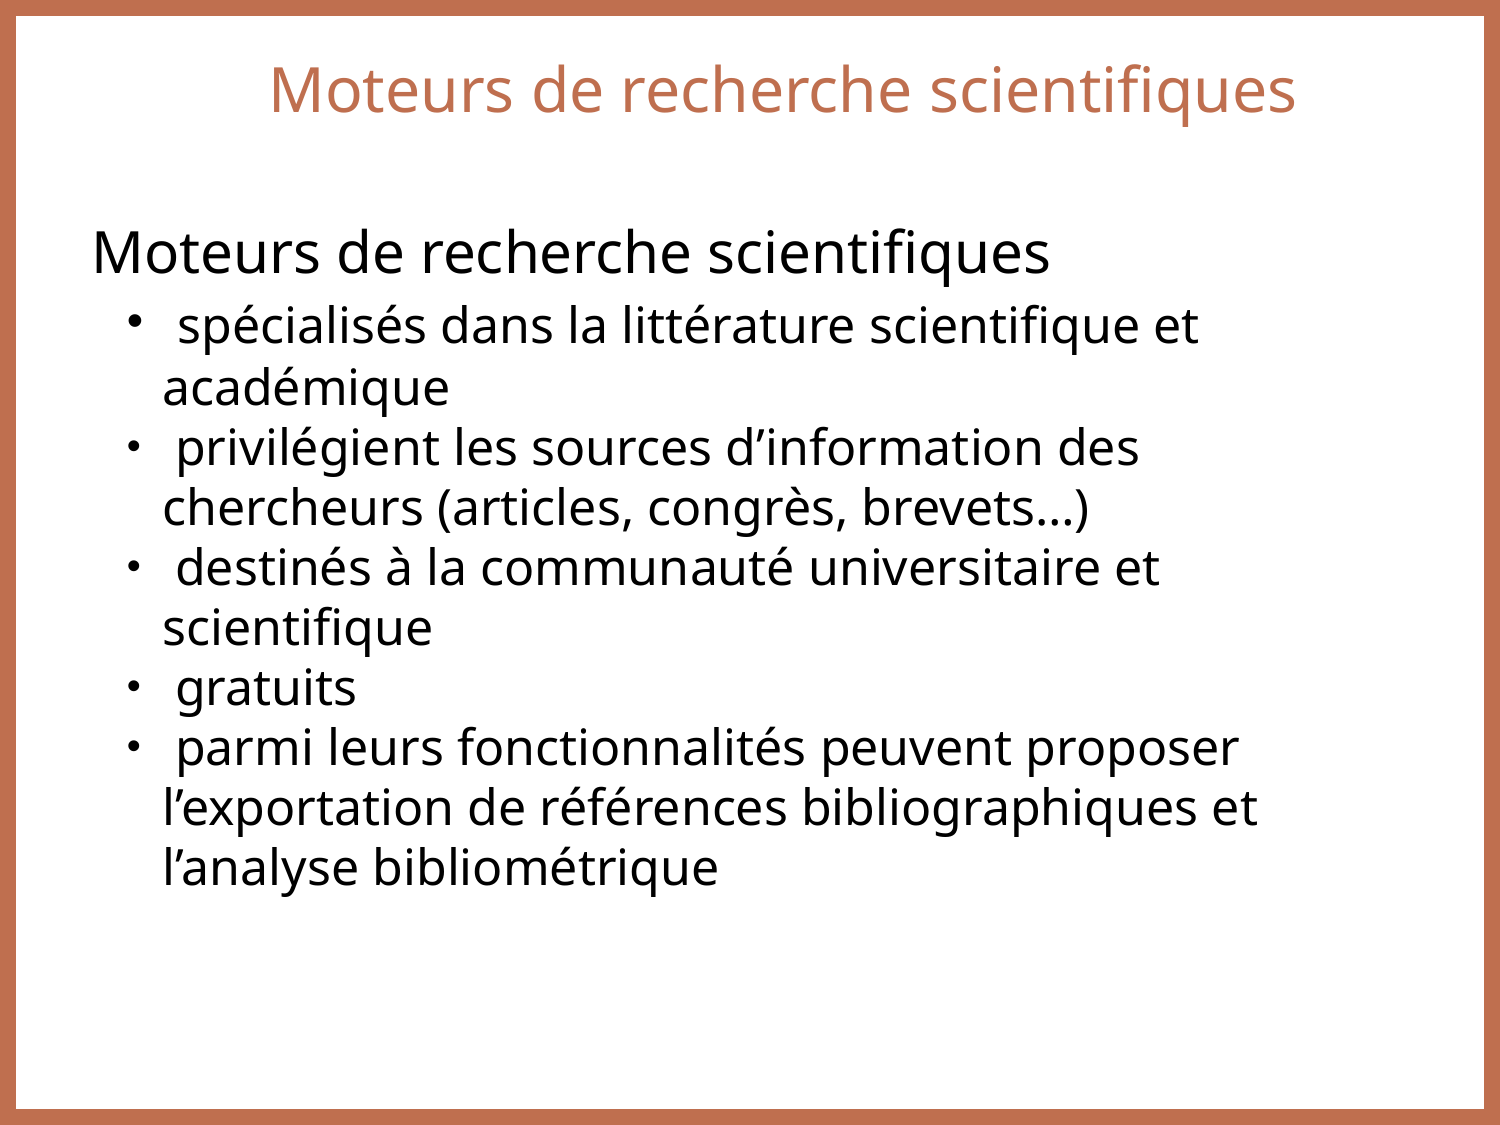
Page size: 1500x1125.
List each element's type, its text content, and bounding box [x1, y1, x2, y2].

text_box [0, 0, 1500, 1125]
text_box Moteurs de recherche scientifiques [108, 42, 1459, 161]
text_box Moteurs de recherche scientifiques spécialisés dans la littérature scientifique et académique privilégient les sources d’information des chercheurs (articles, congrès, brevets…) destinés à la communauté universitaire et scientifique gratuits parmi leurs fonctionnalités peuvent proposer l’exportation de références bibliographiques et l’analyse bibliométrique [76, 208, 1424, 1071]
